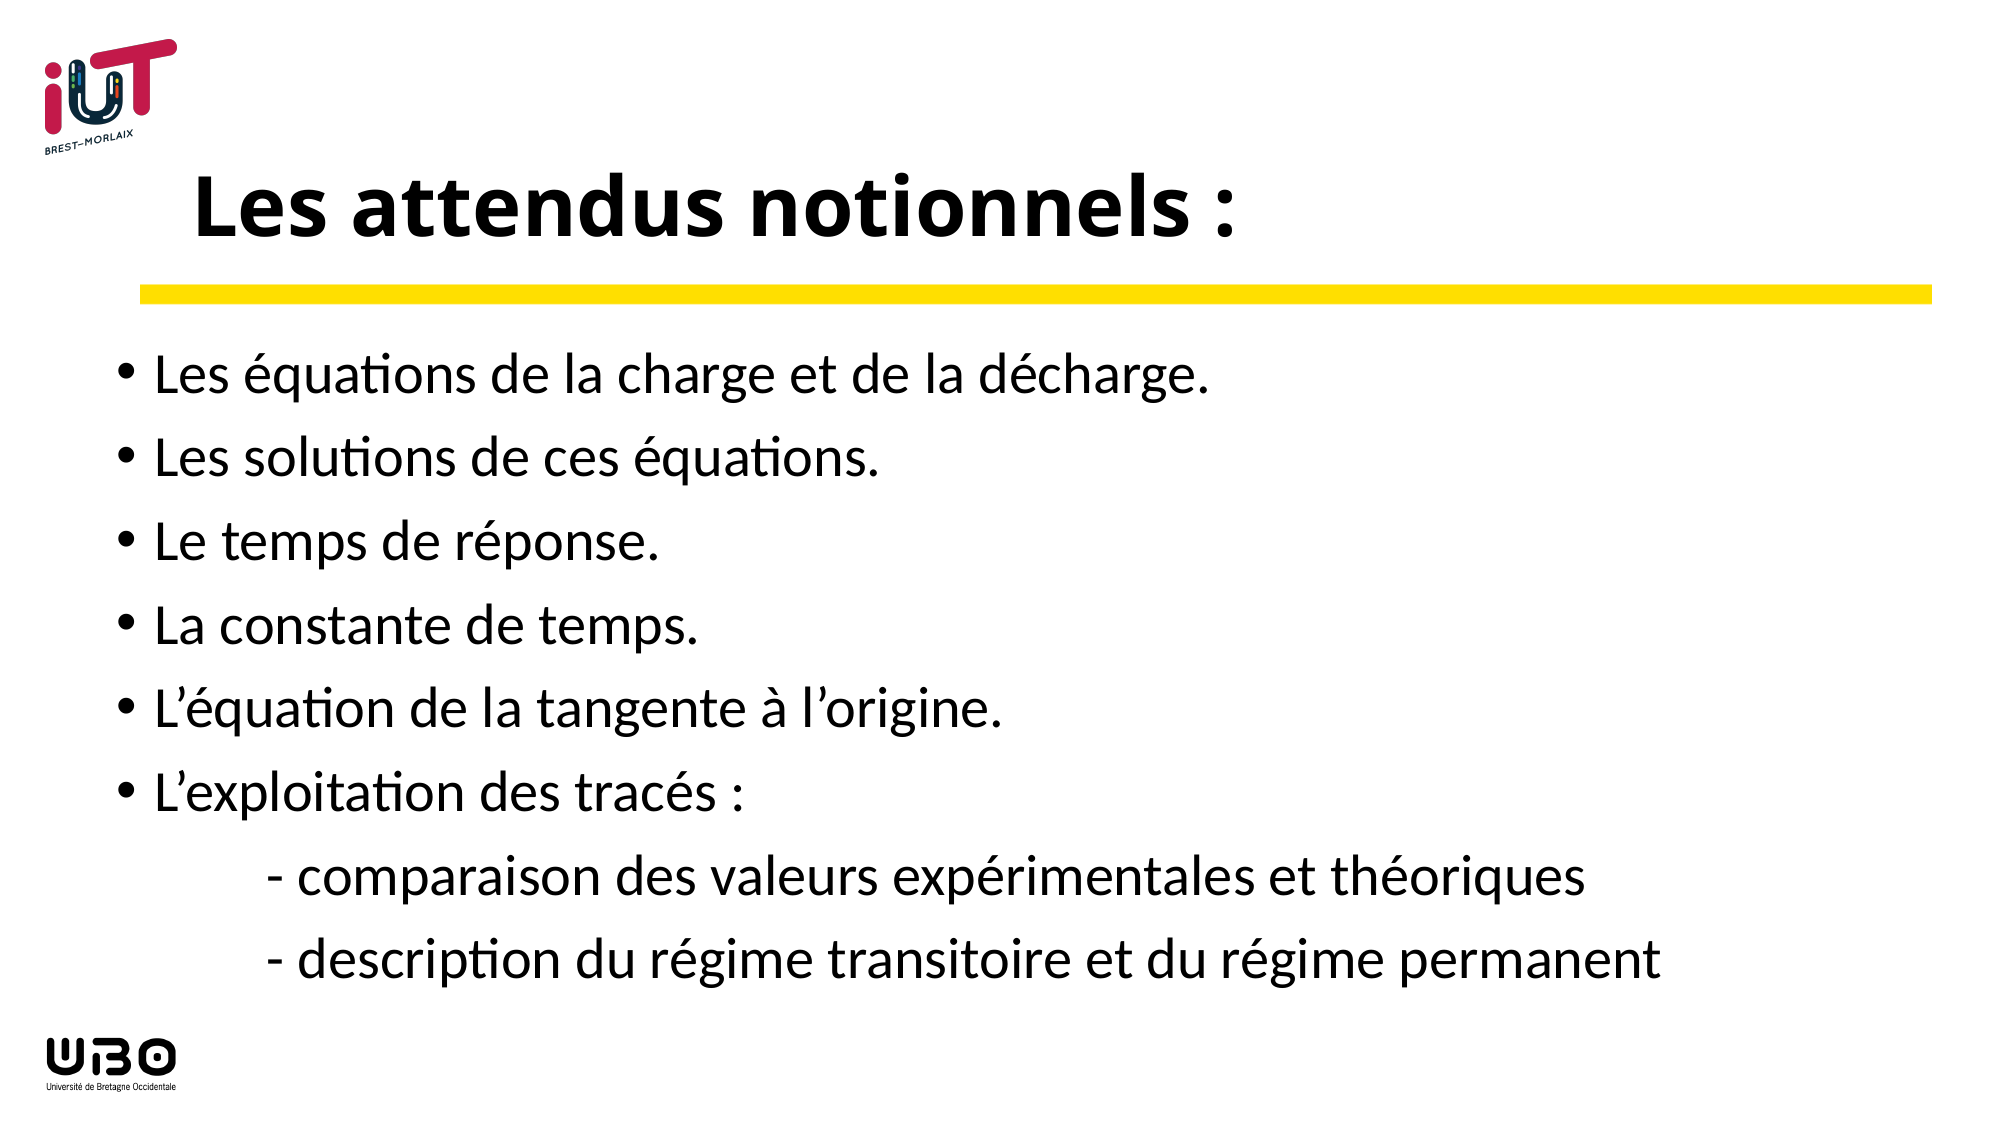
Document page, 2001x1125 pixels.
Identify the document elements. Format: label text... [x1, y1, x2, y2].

list Les équations de la charge et de la décharge. Les solutions de ces équations. Le temps de réponse. La constante de temps. L’équation de la tangente à l’origine. L’exploitation des tracés : - comparaison des valeurs expérimentales et théoriques - description du régime transitoire et du régime permanent [101, 335, 1971, 1017]
picture [45, 39, 177, 155]
picture [45, 1036, 177, 1093]
title Les attendus notionnels : [176, 100, 1990, 318]
picture [140, 270, 1932, 316]
